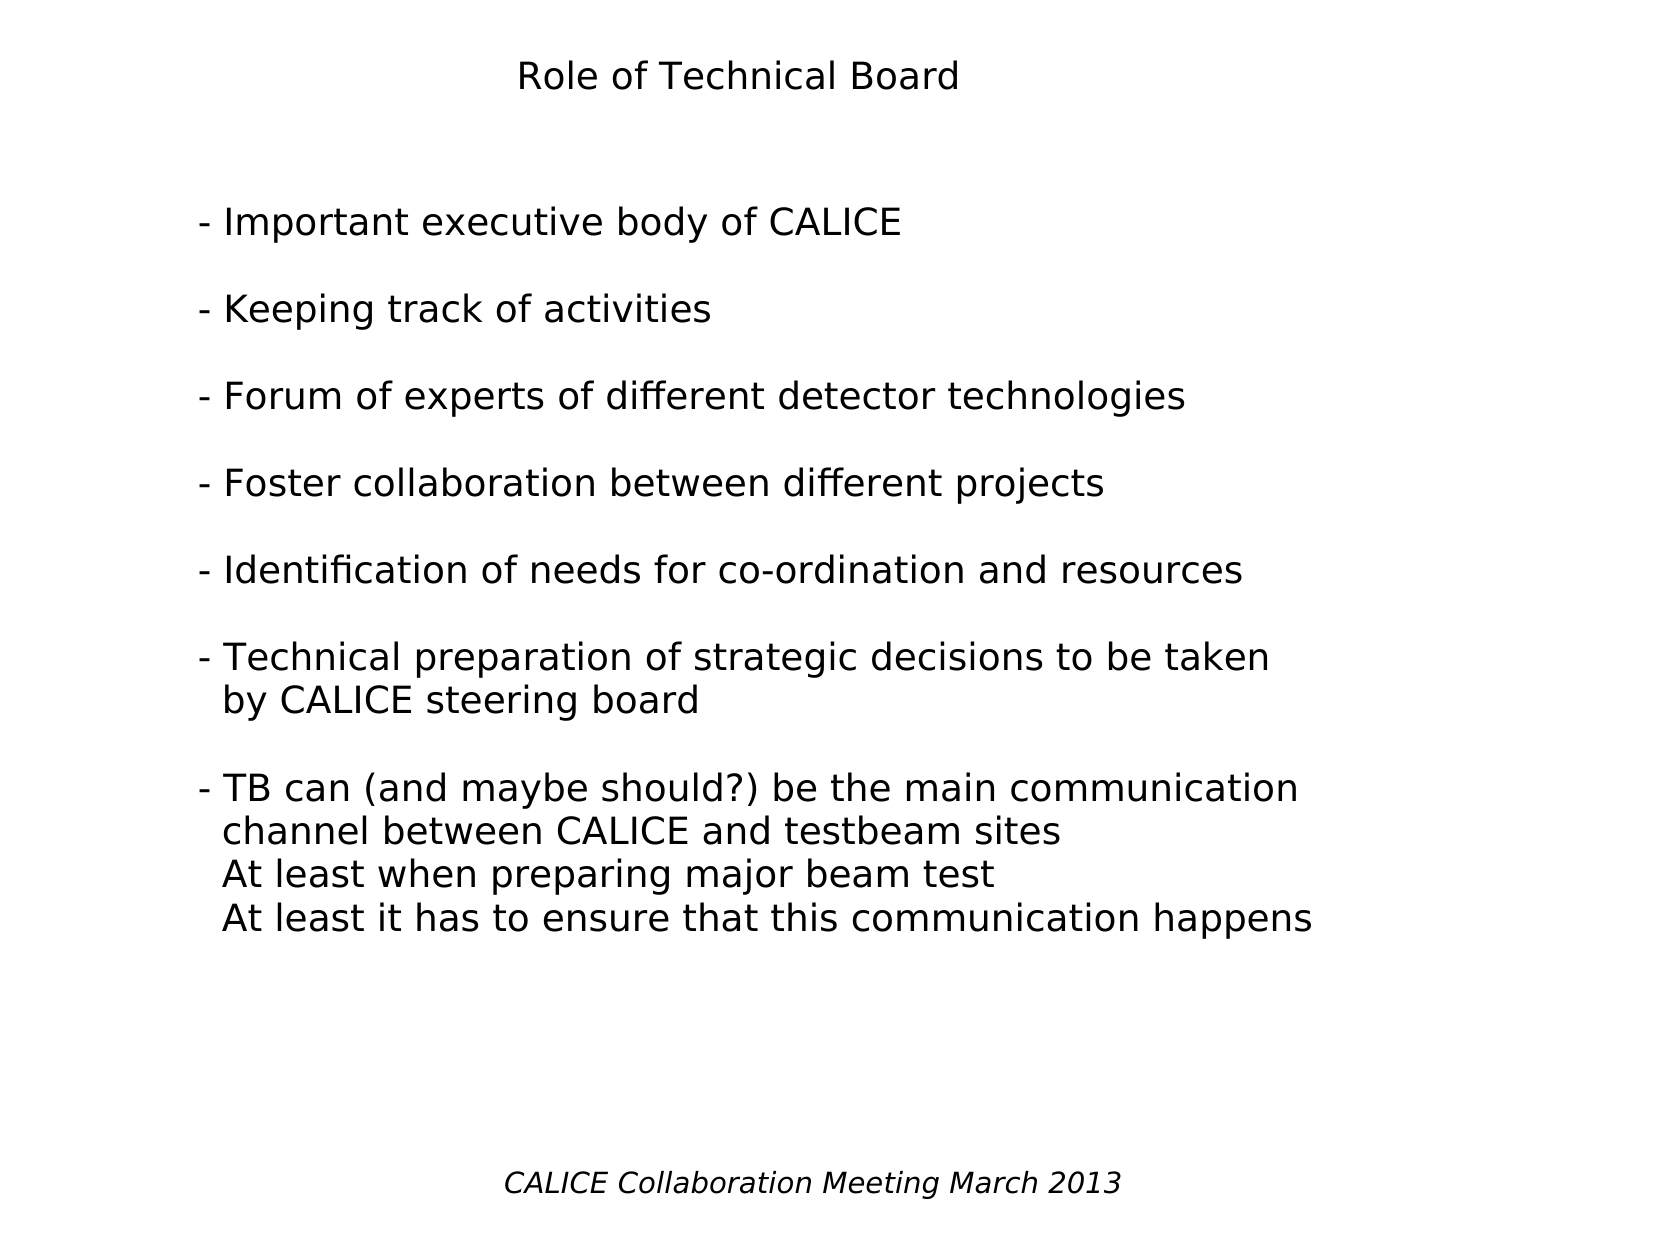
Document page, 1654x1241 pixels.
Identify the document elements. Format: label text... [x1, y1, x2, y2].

text_box - Important executive body of CALICE - Keeping track of activities - Forum of experts of different detector technologies - Foster collaboration between different projects - Identification of needs for co-ordination and resources - Technical preparation of strategic decisions to be taken by CALICE steering board - TB can (and maybe should?) be the main communication channel between CALICE and testbeam sites At least when preparing major beam test At least it has to ensure that this communication happens [183, 193, 1335, 948]
text_box Role of Technical Board [501, 47, 967, 106]
